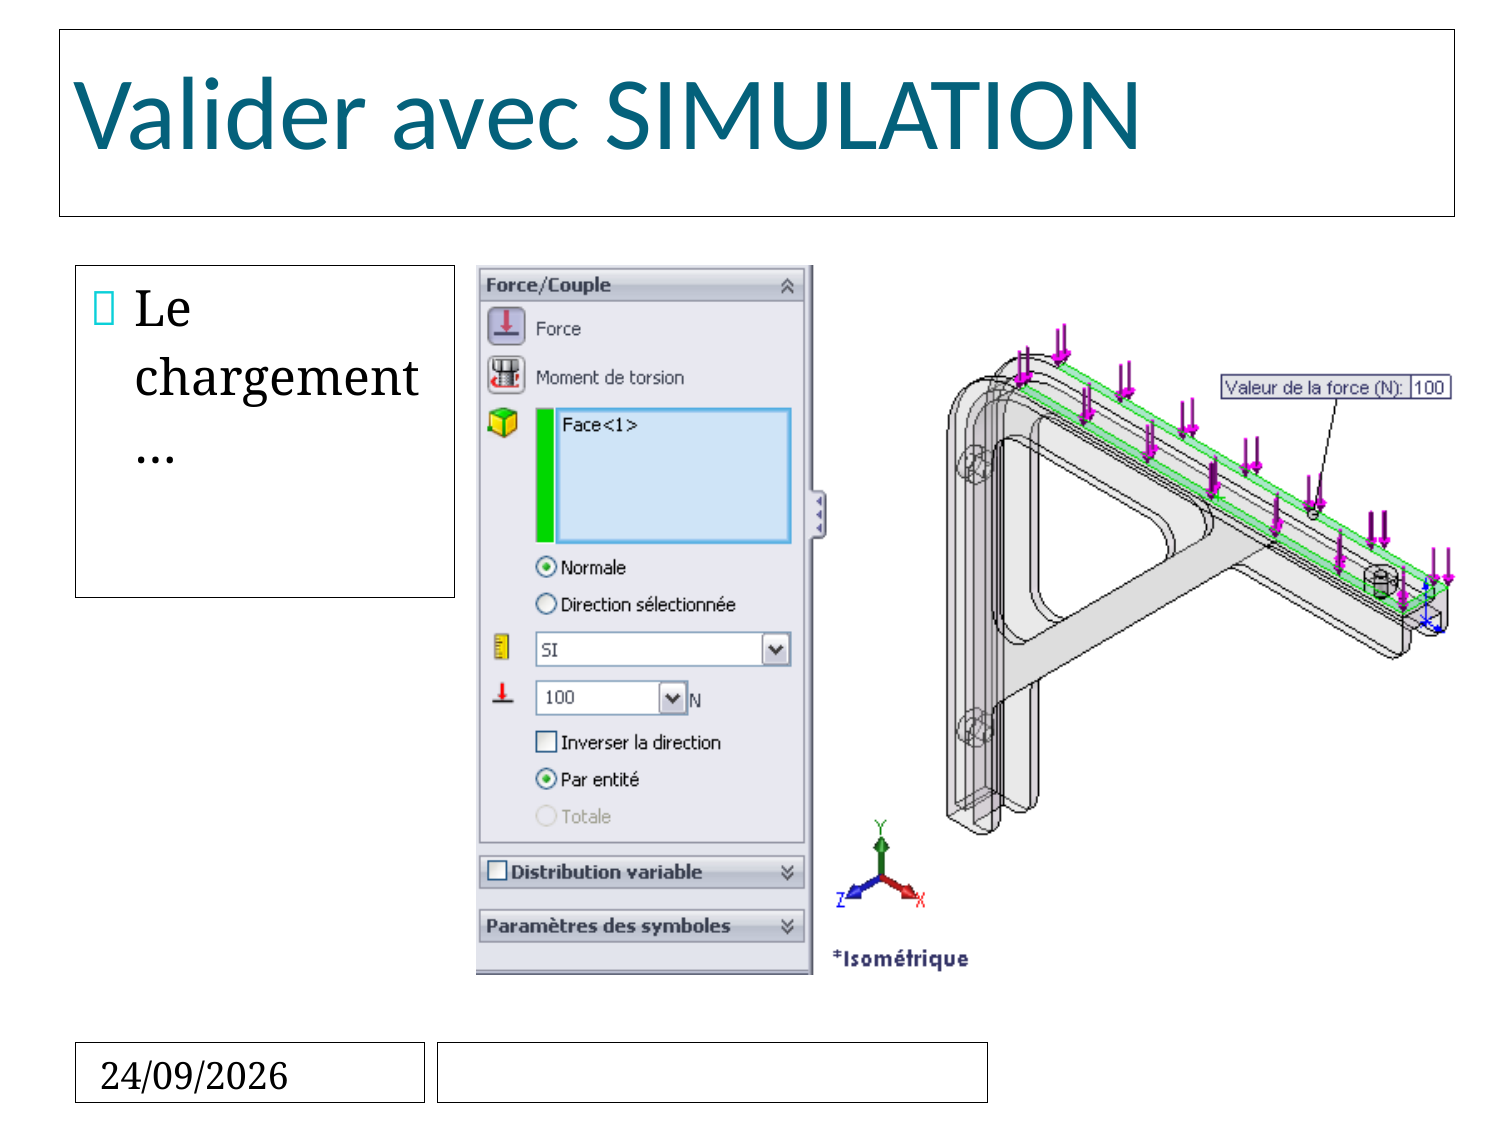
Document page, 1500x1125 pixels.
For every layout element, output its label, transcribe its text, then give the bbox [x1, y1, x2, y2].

title Valider avec SIMULATION [59, 29, 1455, 217]
picture [476, 265, 1477, 975]
list Le chargement… [75, 265, 455, 598]
